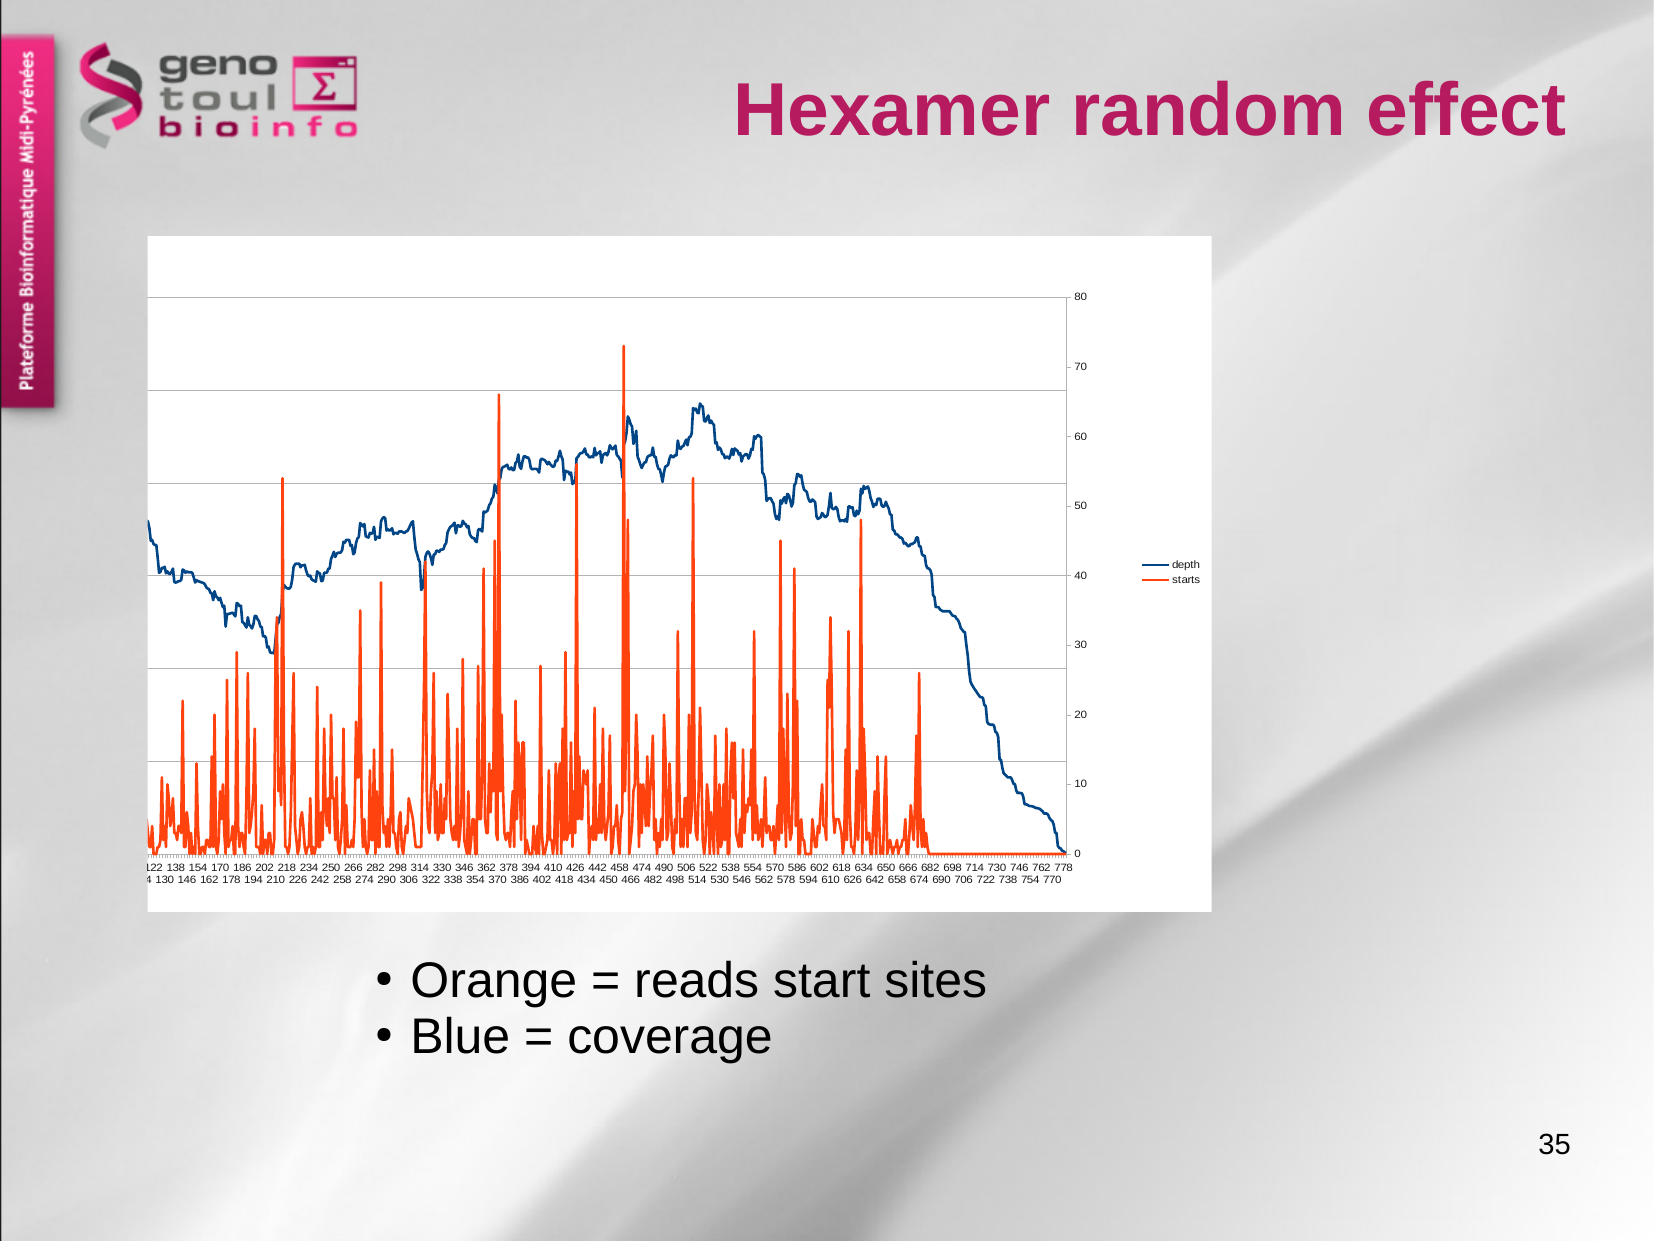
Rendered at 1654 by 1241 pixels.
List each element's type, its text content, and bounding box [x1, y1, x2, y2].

picture [0, 0, 1654, 1241]
text_box Orange = reads start sites Blue = coverage [324, 944, 1003, 1073]
title Hexamer random effect [82, 49, 1568, 178]
